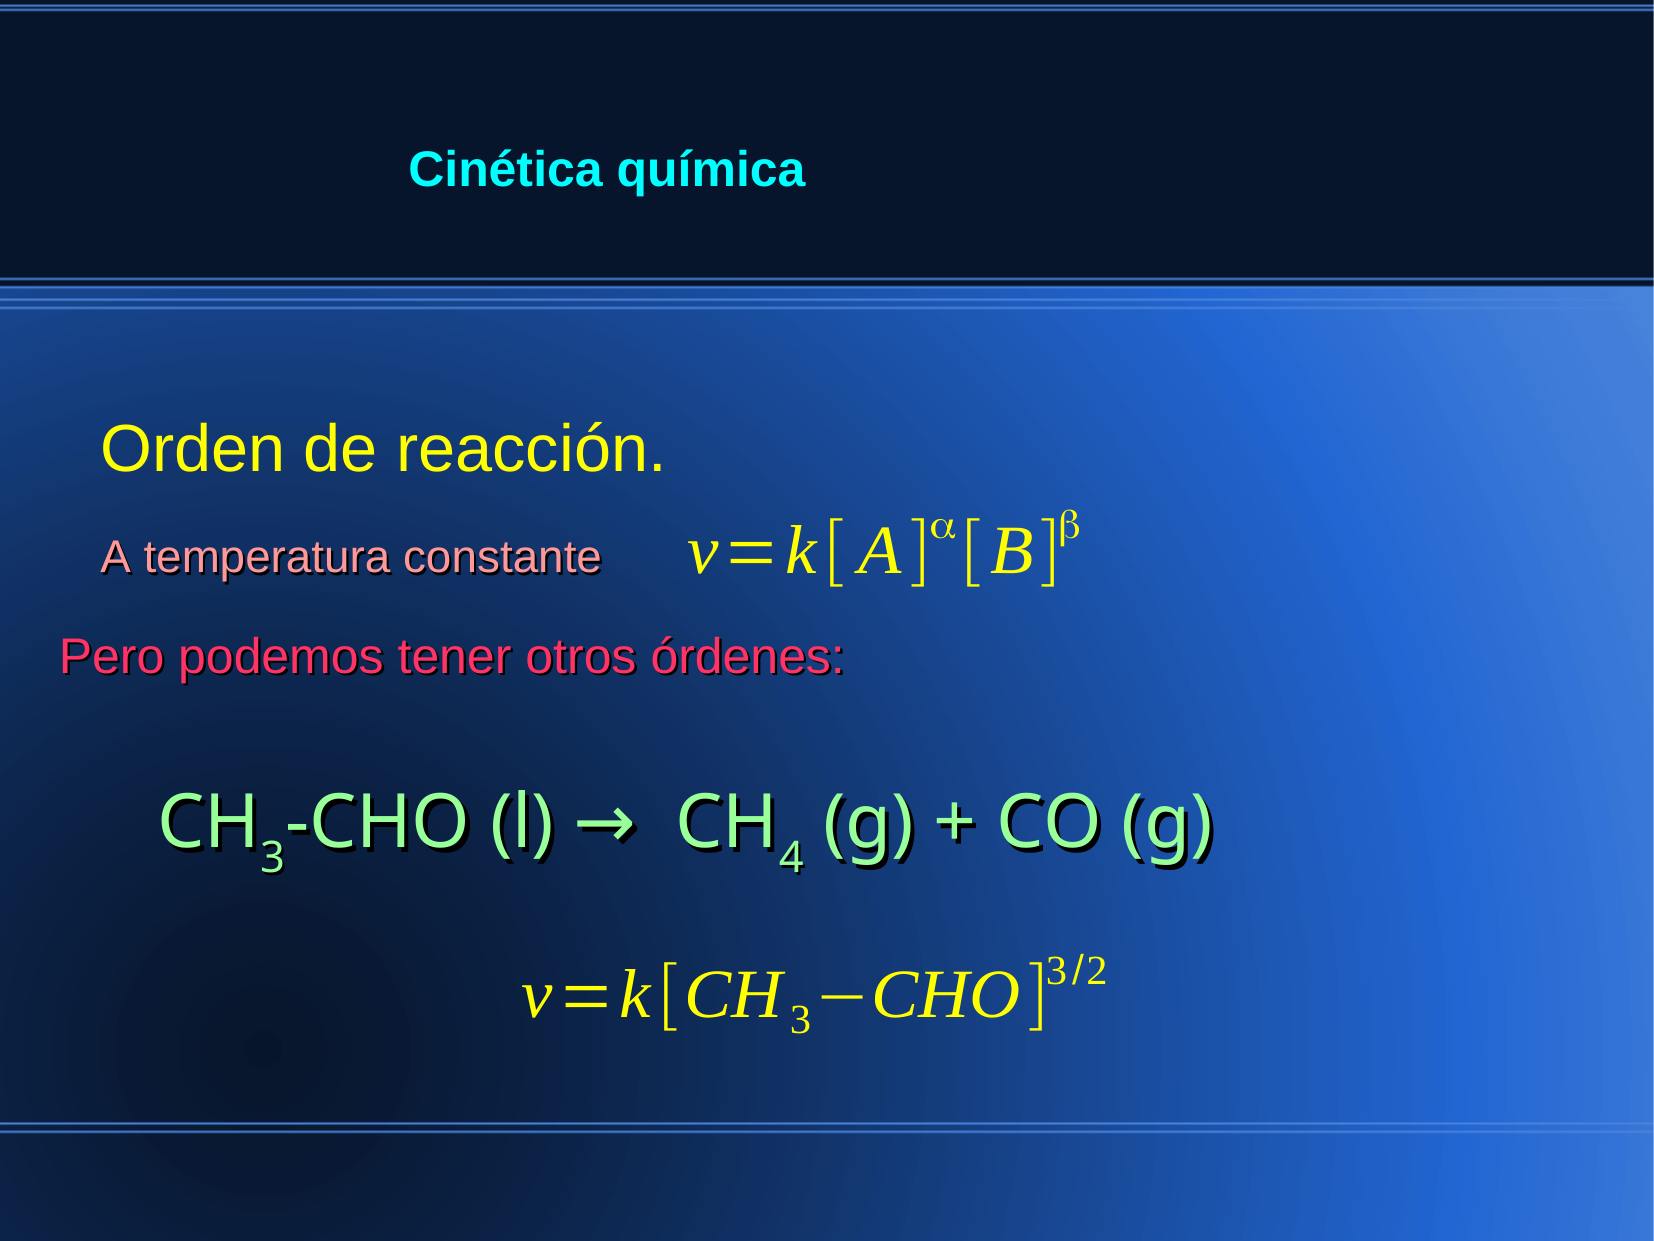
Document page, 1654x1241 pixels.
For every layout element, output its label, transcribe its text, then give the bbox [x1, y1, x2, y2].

chart [513, 946, 1115, 1044]
chart [679, 508, 1088, 591]
text_box A temperatura constante [29, 531, 1625, 768]
title Cinética química [32, 118, 1182, 220]
list Orden de reacción. [29, 306, 1595, 531]
picture [0, 0, 1654, 1241]
text_box CH3-CHO (l) → CH4 (g) + CO (g) [118, 767, 1418, 886]
text_box Pero podemos tener otros órdenes: [59, 627, 1536, 739]
